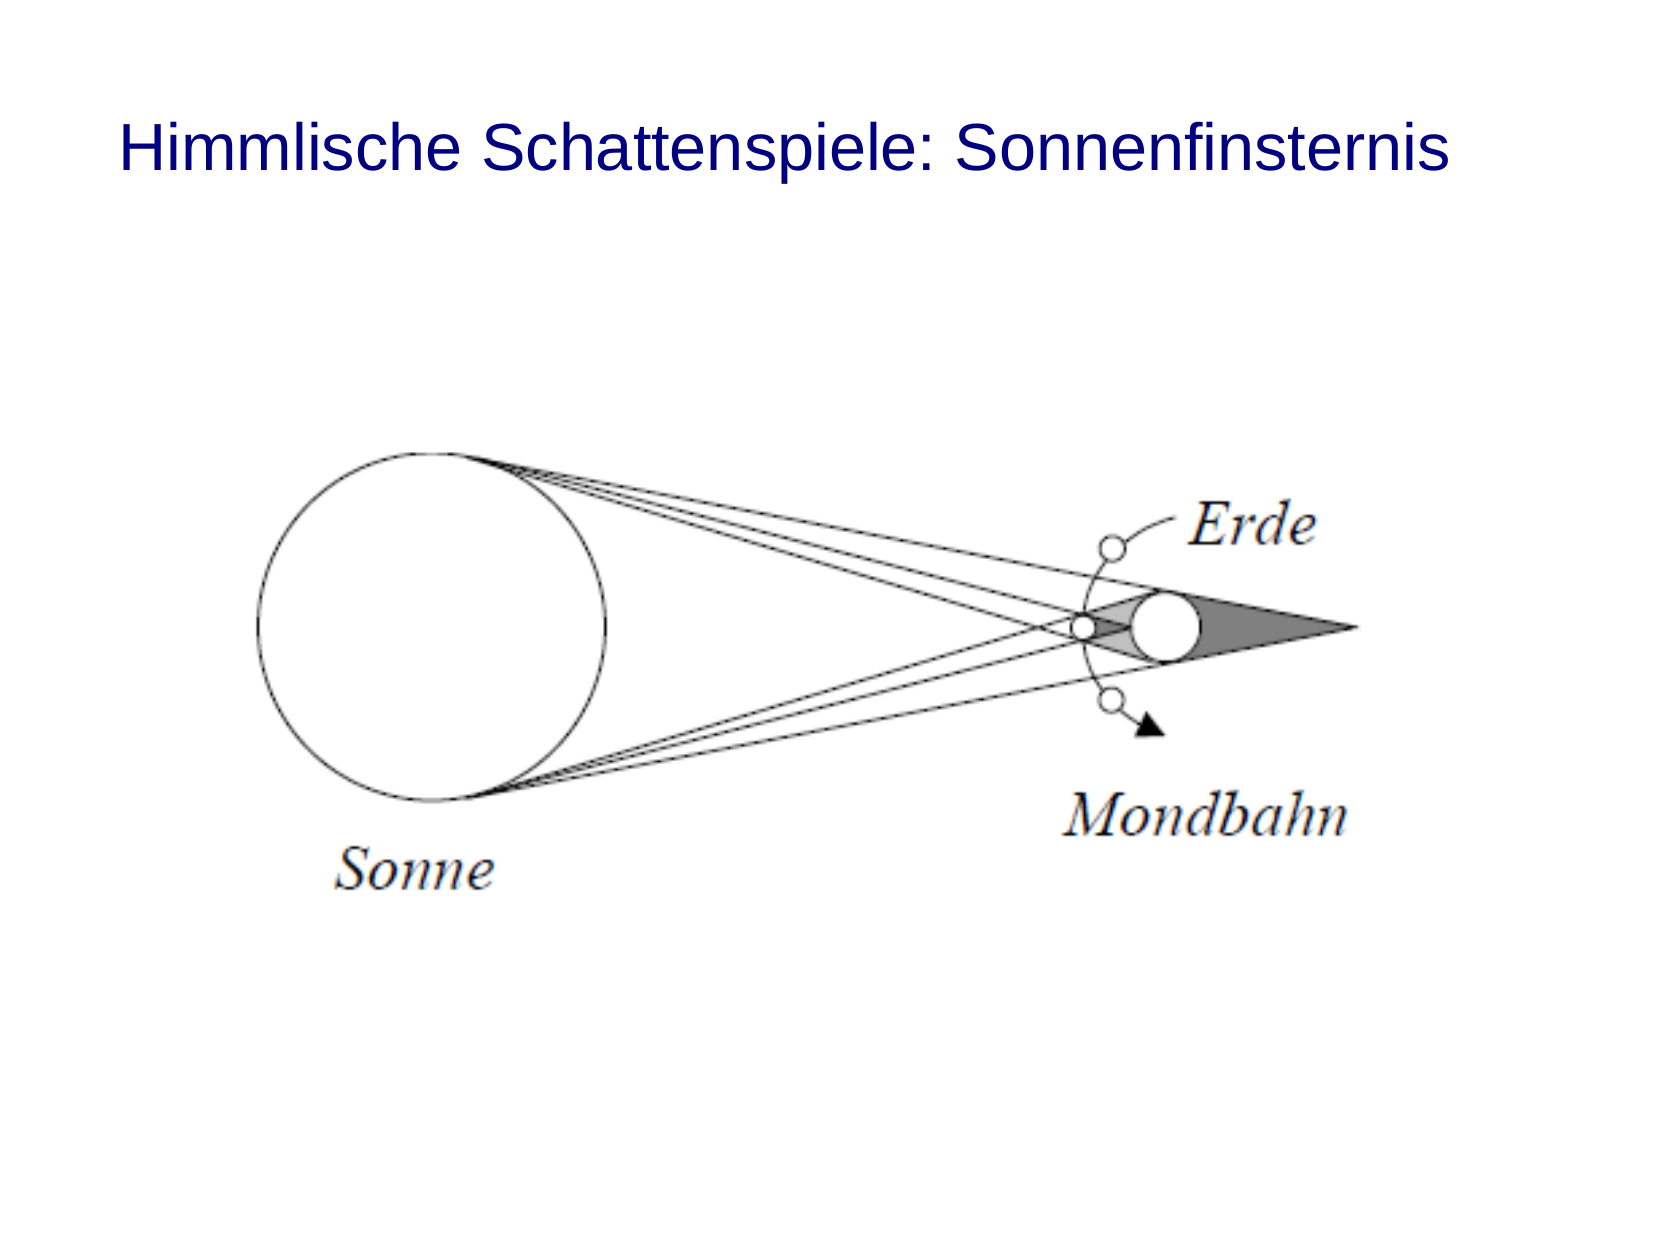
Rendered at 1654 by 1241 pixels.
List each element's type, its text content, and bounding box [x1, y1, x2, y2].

title Himmlische Schattenspiele: Sonnenfinsternis [118, 88, 1607, 207]
picture [236, 354, 1418, 955]
